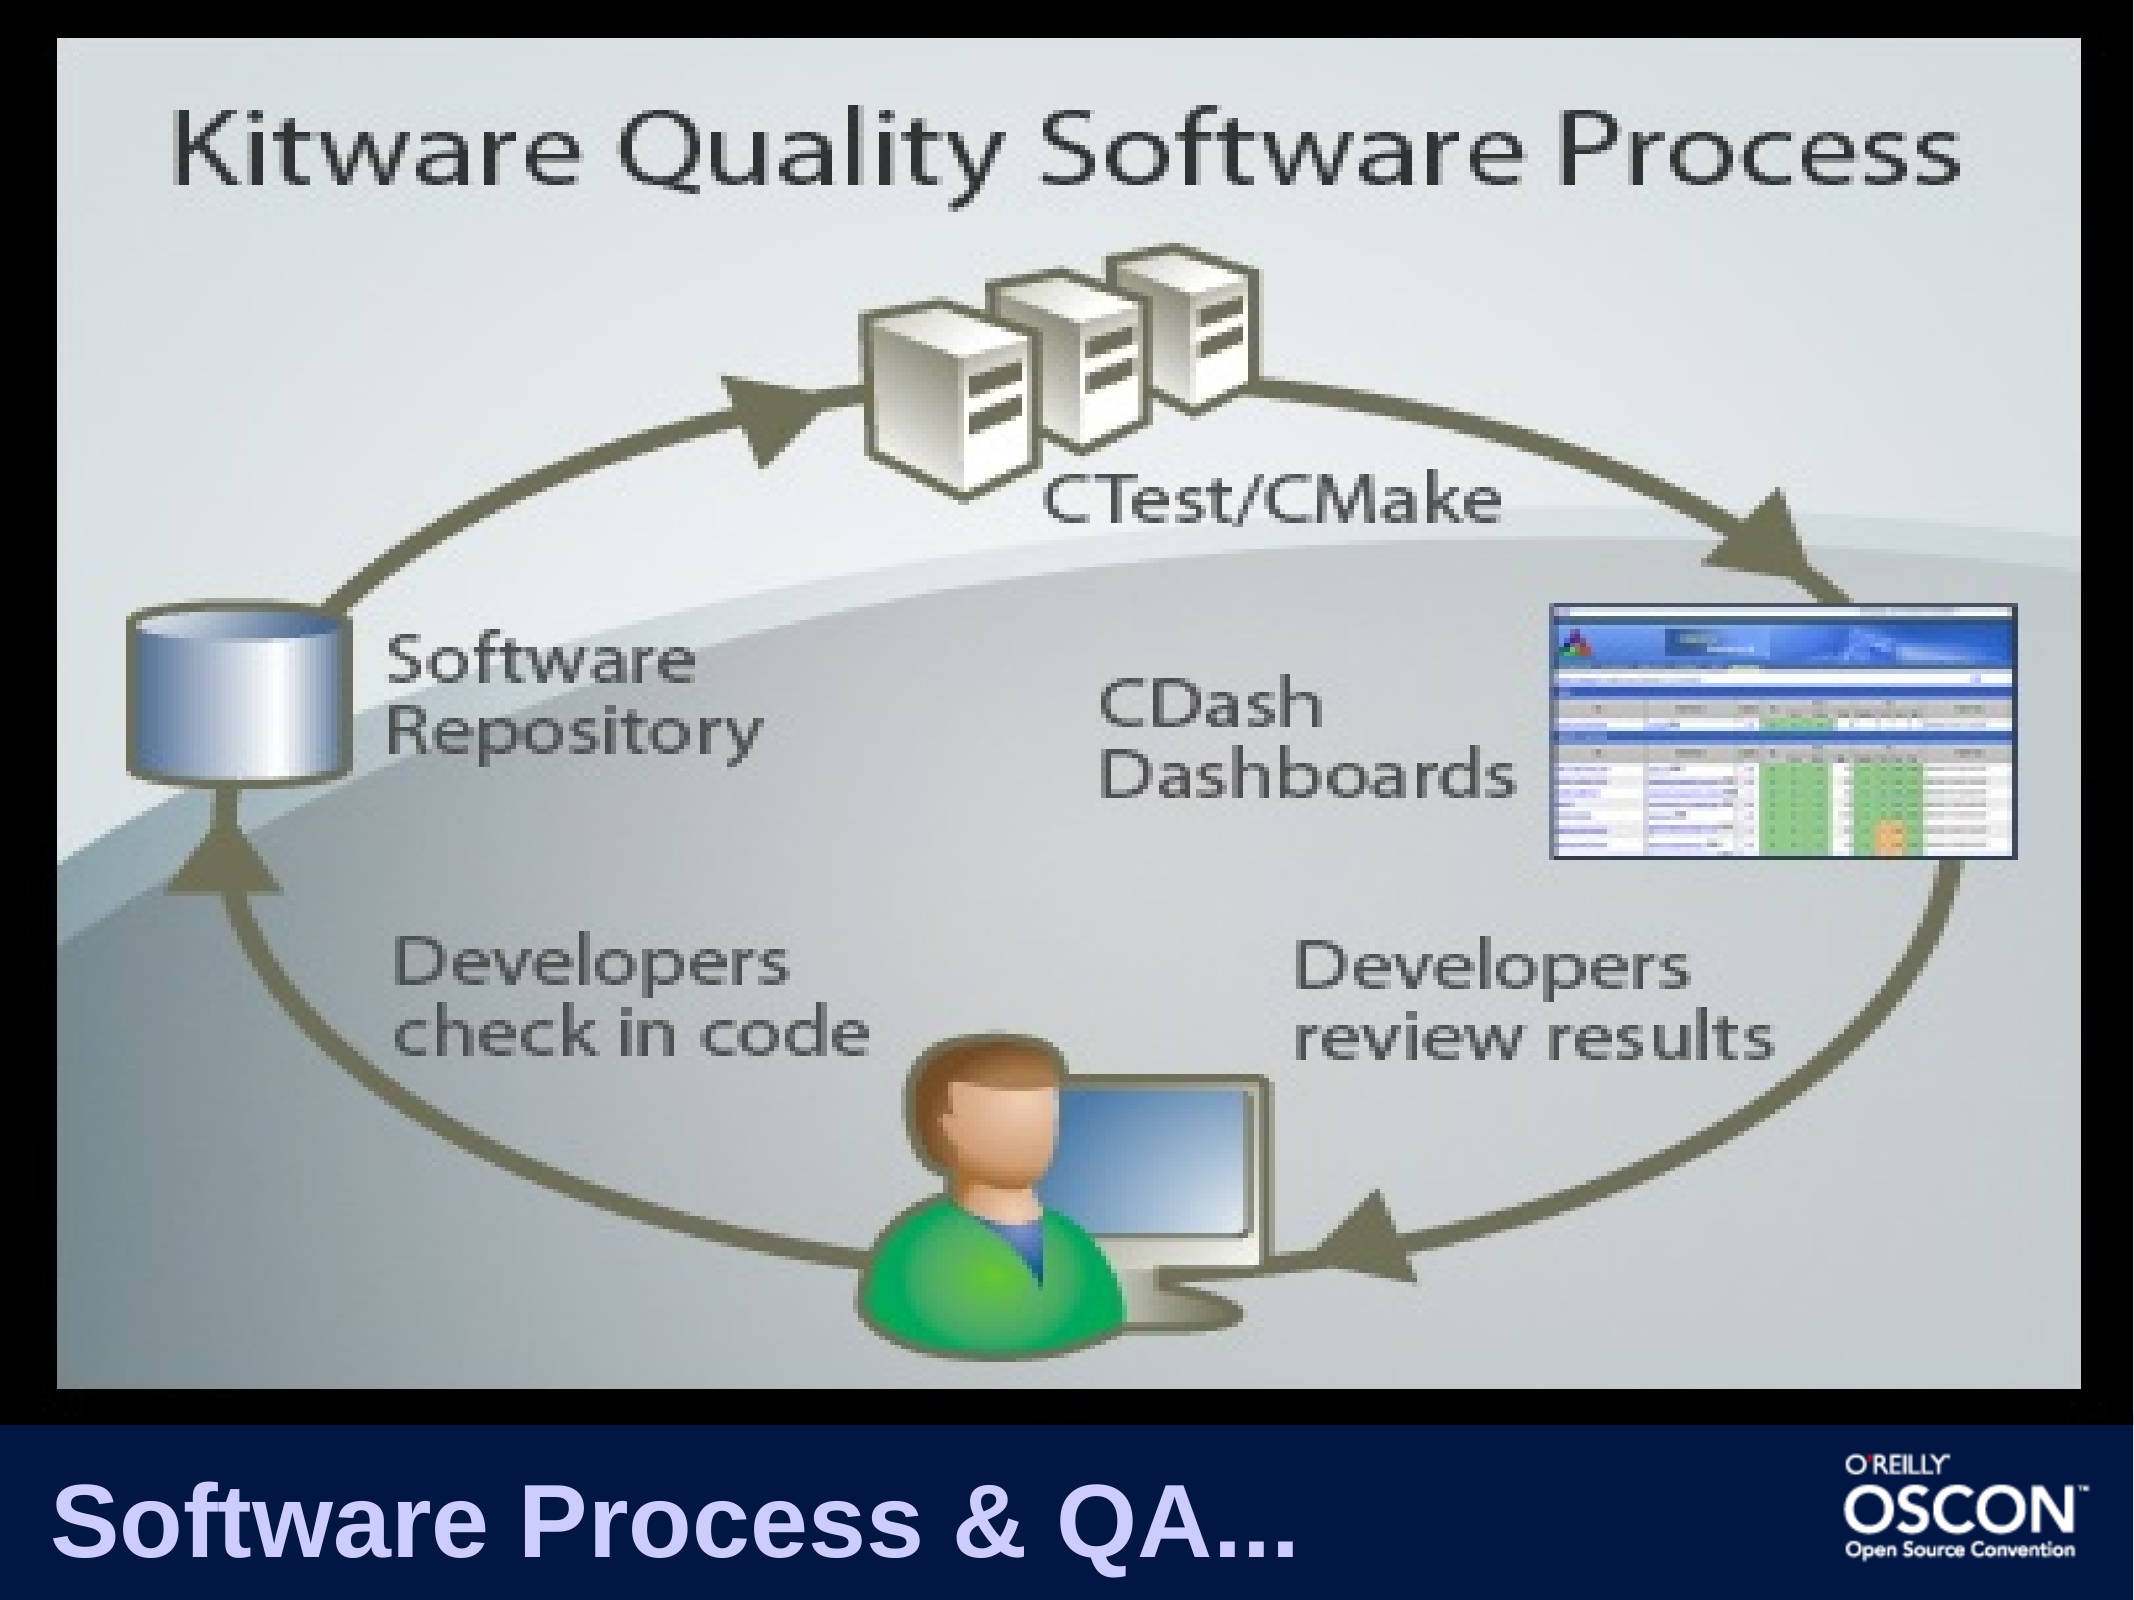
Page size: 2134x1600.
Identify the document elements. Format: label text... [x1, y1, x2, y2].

picture [0, 0, 2134, 1600]
title Software Process & QA... [41, 1432, 2094, 1600]
